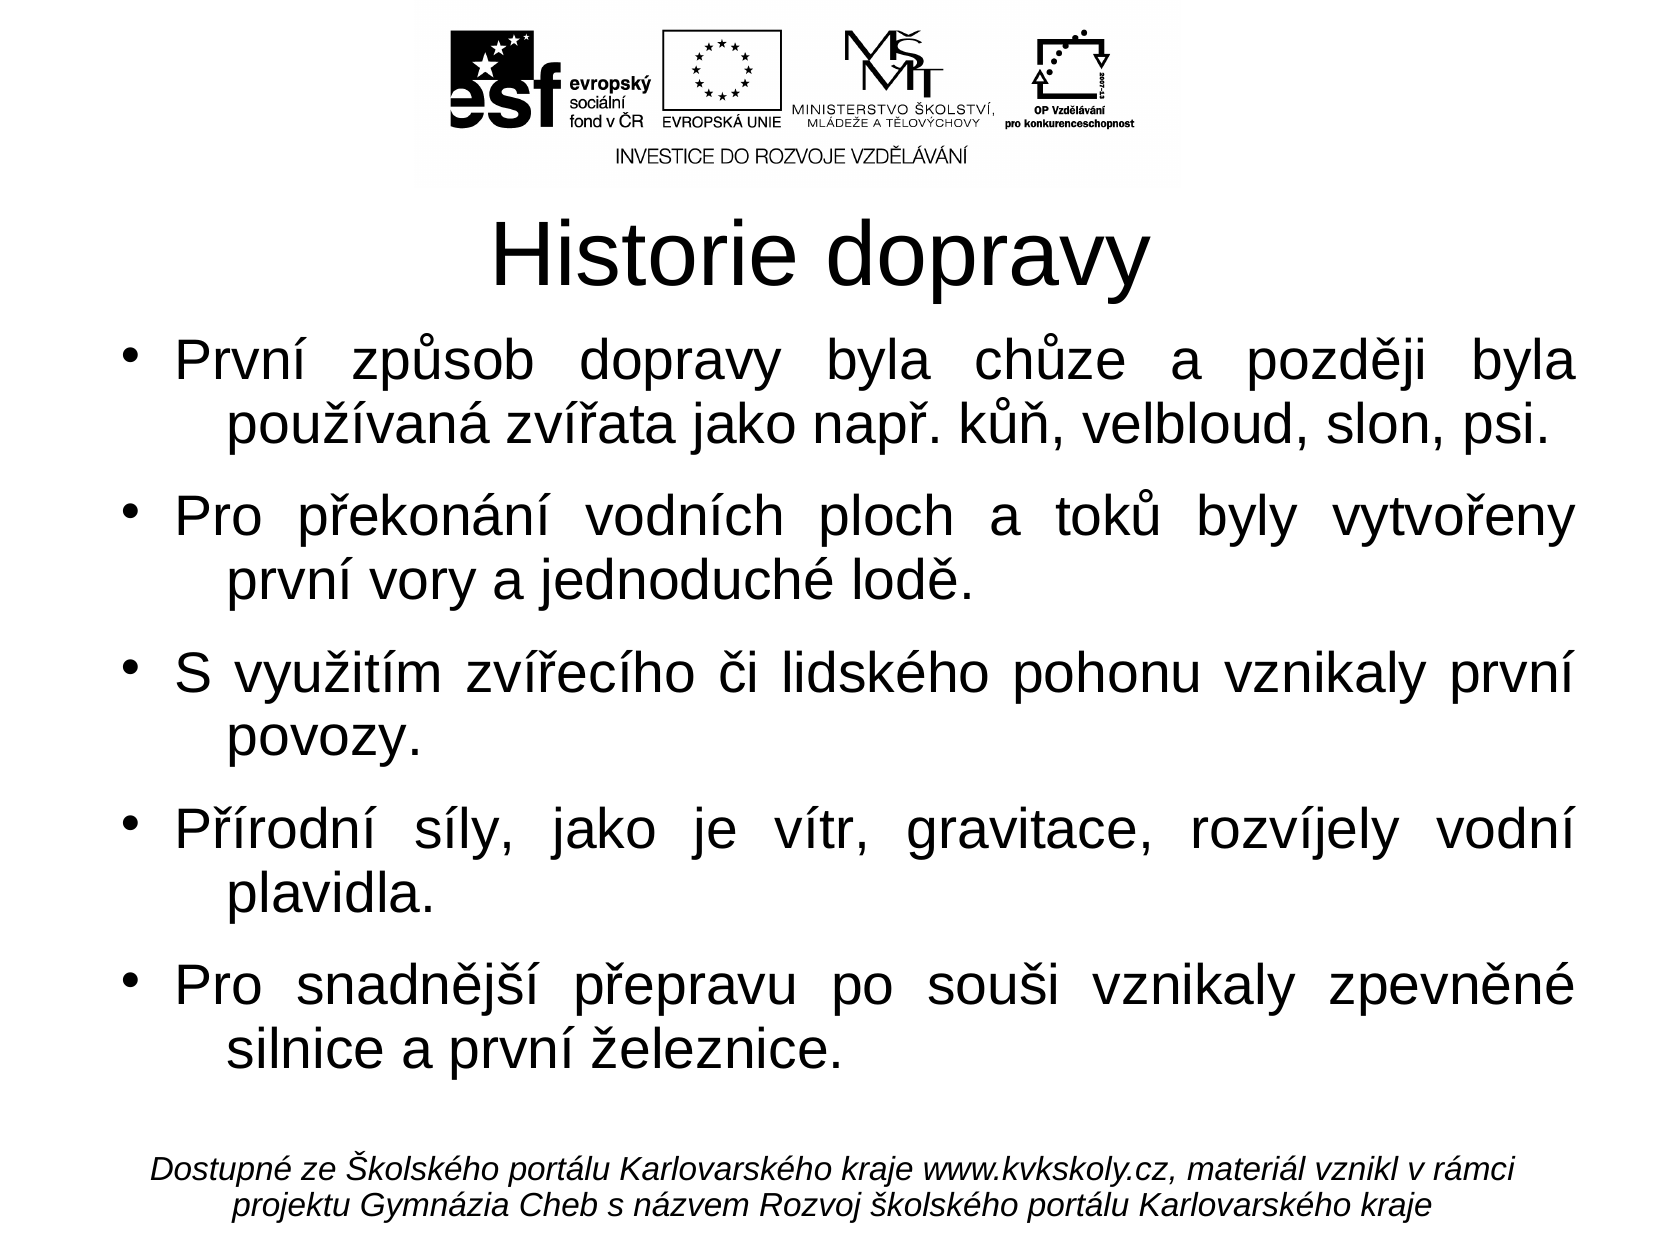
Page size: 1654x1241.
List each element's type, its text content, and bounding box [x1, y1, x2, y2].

title Historie dopravy [76, 147, 1565, 355]
picture [414, 0, 1181, 188]
text_box Dostupné ze Školského portálu Karlovarského kraje www.kvkskoly.cz, materiál vznikl v rámci projektu Gymnázia Cheb s názvem Rozvoj školského portálu Karlovarského kraje [147, 1151, 1520, 1224]
list První způsob dopravy byla chůze a později byla používaná zvířata jako např. kůň, velbloud, slon, psi. Pro překonání vodních ploch a toků byly vytvořeny první vory a jednoduché lodě. S využitím zvířecího či lidského pohonu vznikaly první povozy. Přírodní síly, jako je vítr, gravitace, rozvíjely vodní plavidla. Pro snadnější přepravu po souši vznikaly zpevněné silnice a první železnice. [88, 324, 1577, 1144]
